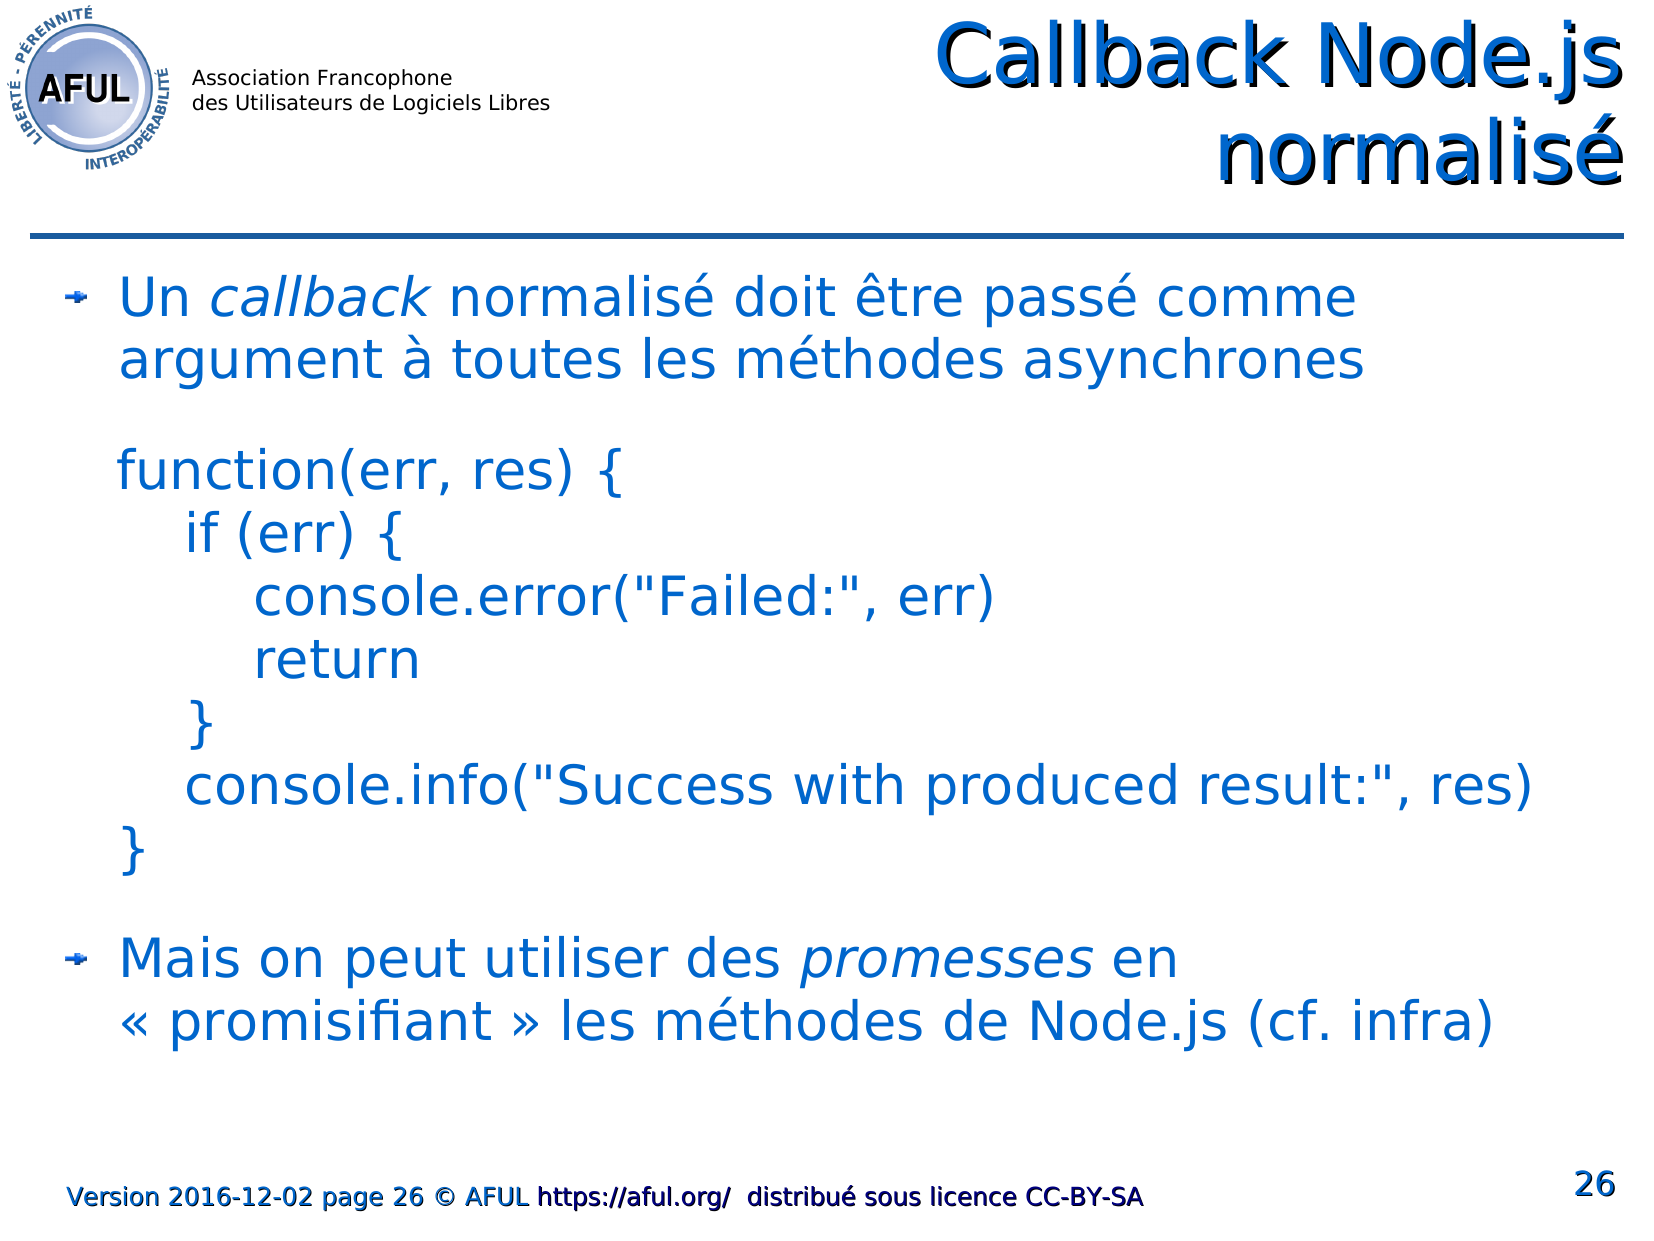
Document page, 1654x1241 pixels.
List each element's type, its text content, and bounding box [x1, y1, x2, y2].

title Callback Node.js normalisé [501, 0, 1625, 207]
list Un callback normalisé doit être passé comme argument à toutes les méthodes asynchrones function(err, res) { if (err) { console.error("Failed:", err) return } console.info("Success with produced result:", res) } Mais on peut utiliser des promesses en « promisifiant » les méthodes de Node.js (cf. infra) [47, 265, 1595, 1211]
picture [0, 0, 178, 178]
